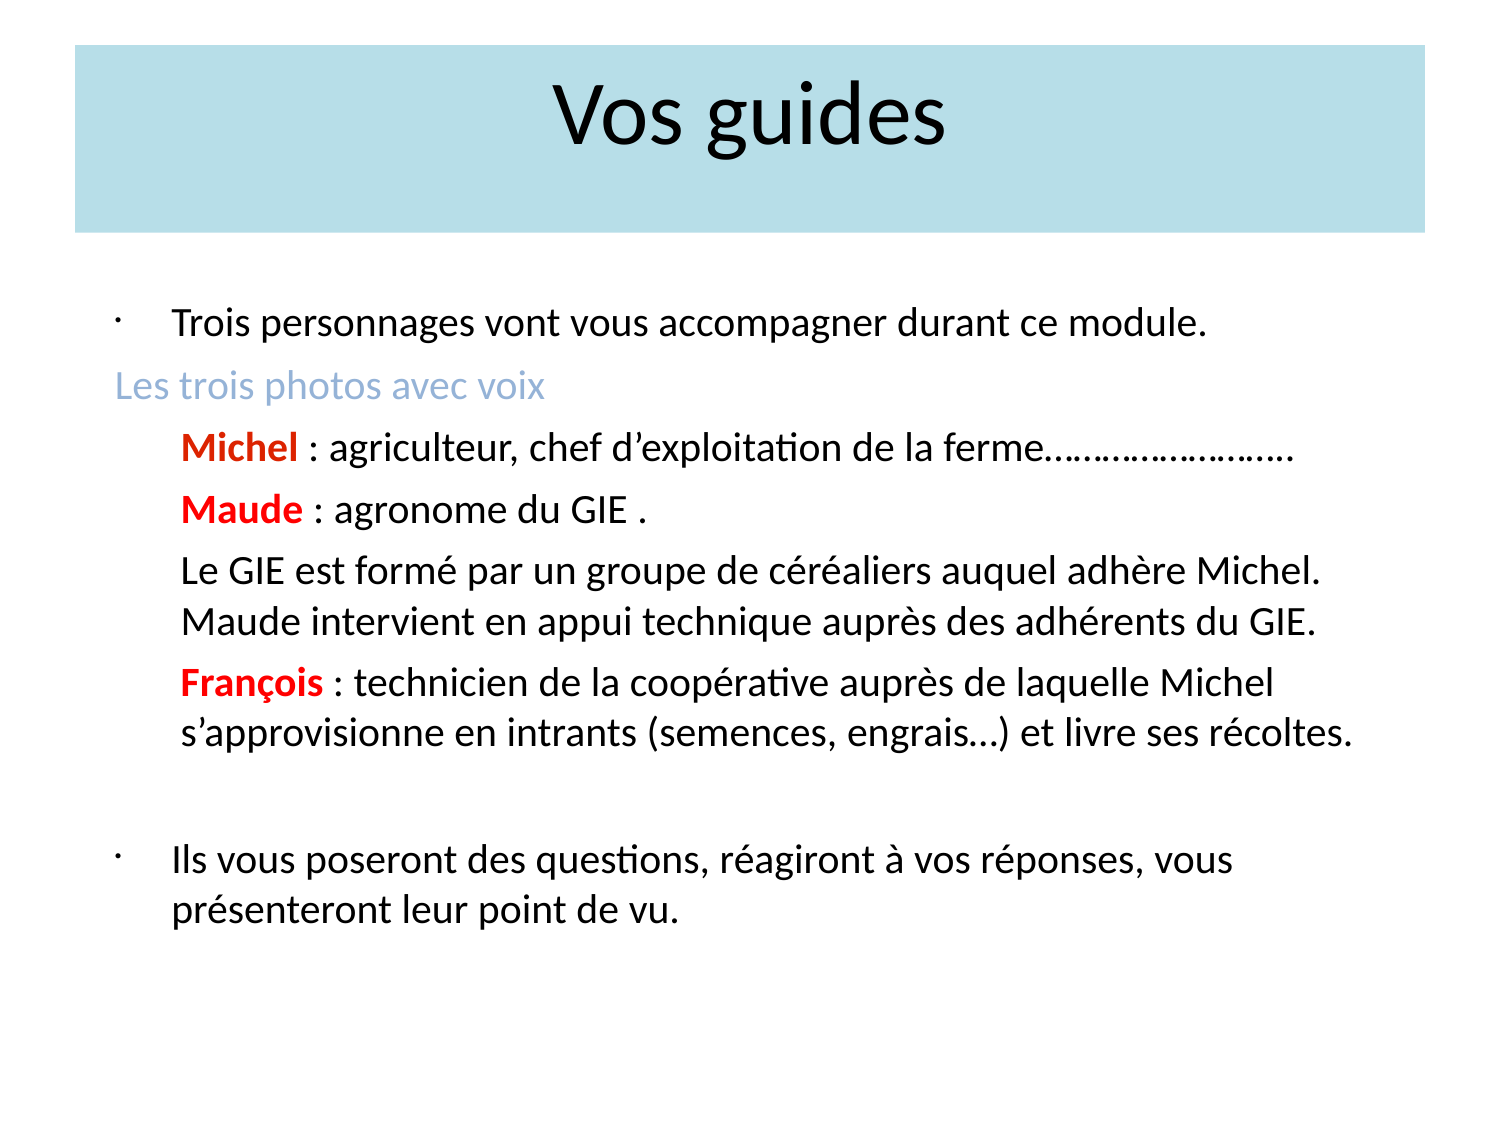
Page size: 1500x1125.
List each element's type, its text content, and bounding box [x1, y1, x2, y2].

text_box Trois personnages vont vous accompagner durant ce module. Les trois photos avec voix Michel : agriculteur, chef d’exploitation de la ferme…………………….. Maude : agronome du GIE . Le GIE est formé par un groupe de céréaliers auquel adhère Michel. Maude intervient en appui technique auprès des adhérents du GIE. François : technicien de la coopérative auprès de laquelle Michel s’approvisionne en intrants (semences, engrais…) et livre ses récoltes. Ils vous poseront des questions, réagiront à vos réponses, vous présenteront leur point de vu. [99, 287, 1450, 1030]
title Vos guides [75, 45, 1425, 233]
list [75, 262, 1425, 1005]
